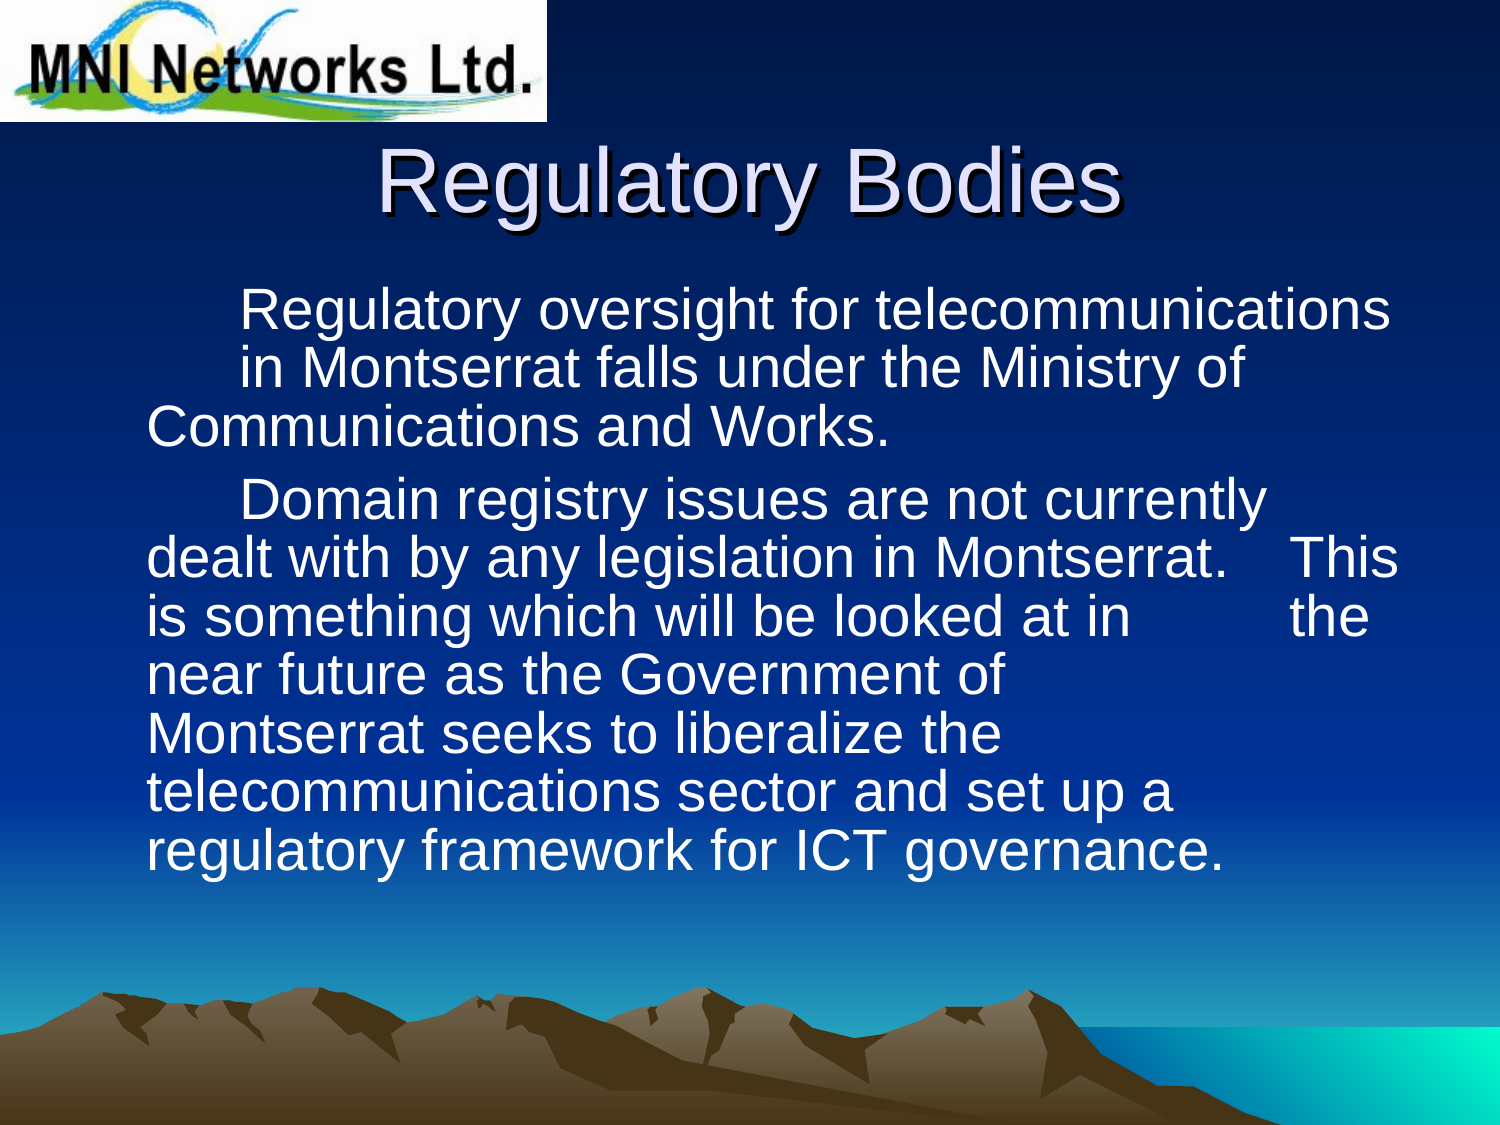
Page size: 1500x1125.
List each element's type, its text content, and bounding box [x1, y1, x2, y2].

picture [0, 0, 547, 122]
title Regulatory Bodies [75, 87, 1426, 275]
list Regulatory oversight for telecommunications in Montserrat falls under the Ministry of Communications and Works. Domain registry issues are not currently dealt with by any legislation in Montserrat. This is something which will be looked at in the near future as the Government of Montserrat seeks to liberalize the telecommunications sector and set up a regulatory framework for ICT governance. [75, 275, 1426, 1001]
